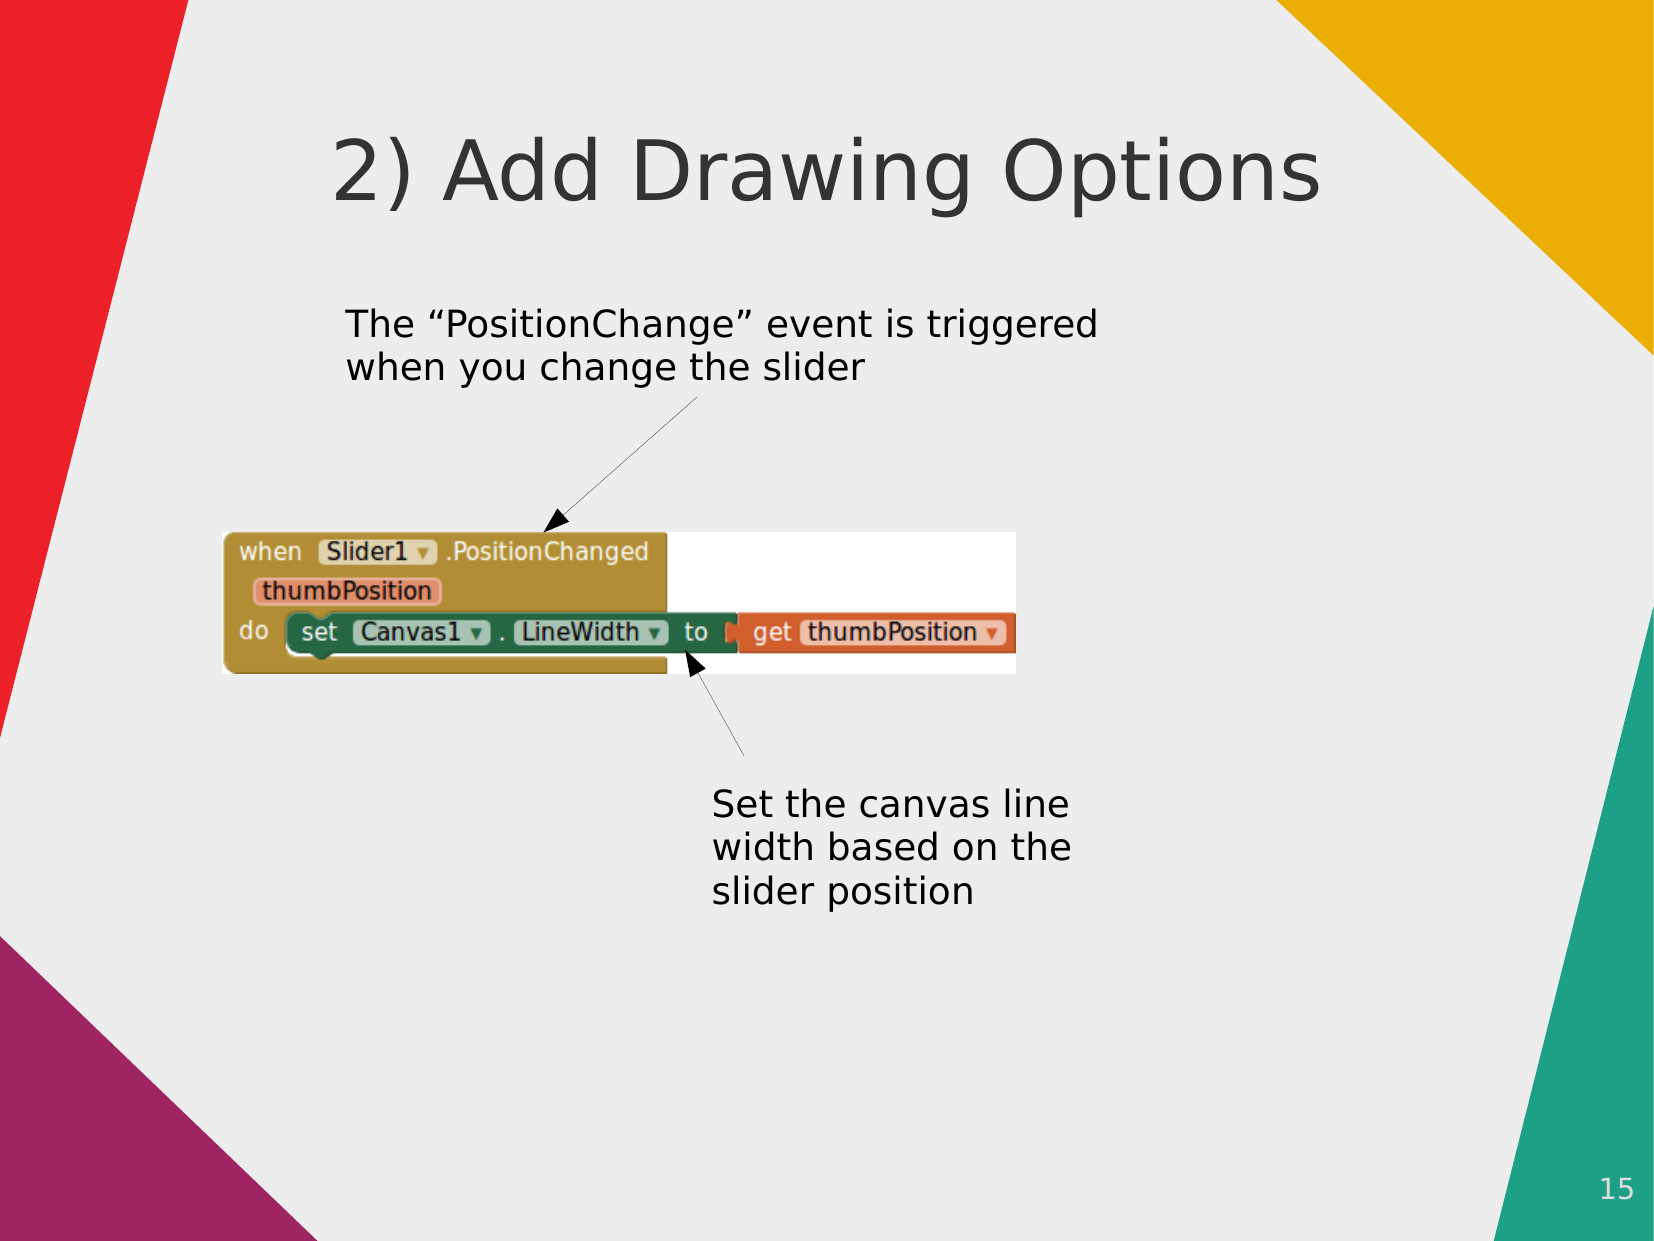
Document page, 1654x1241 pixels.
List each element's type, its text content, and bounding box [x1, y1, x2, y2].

picture [222, 532, 1016, 674]
text_box Set the canvas line width based on the slider position [696, 775, 1182, 921]
title 2) Add Drawing Options [114, 73, 1539, 271]
text_box The “PositionChange” event is triggered when you change the slider [330, 295, 1205, 398]
